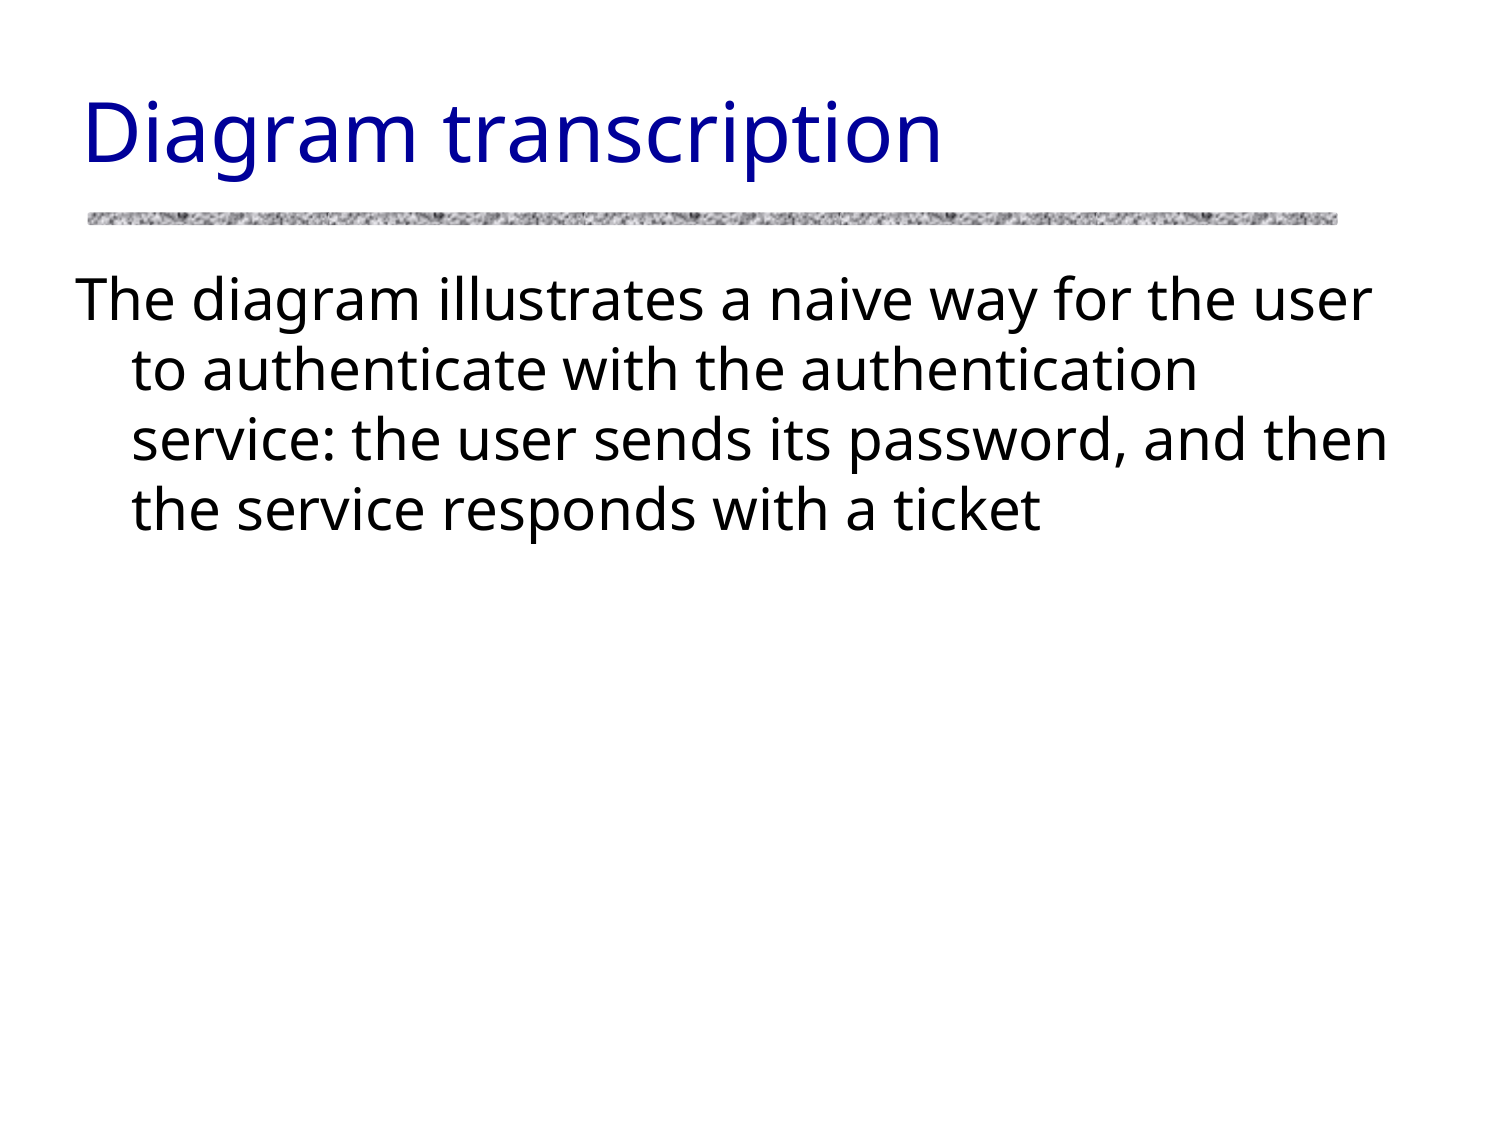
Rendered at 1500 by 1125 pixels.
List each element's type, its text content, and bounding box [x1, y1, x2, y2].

subtitle The diagram illustrates a naive way for the user to authenticate with the authentication service: the user sends its password, and then the service responds with a ticket [75, 262, 1417, 994]
picture [87, 212, 1338, 226]
title Diagram transcription [66, 37, 1342, 188]
